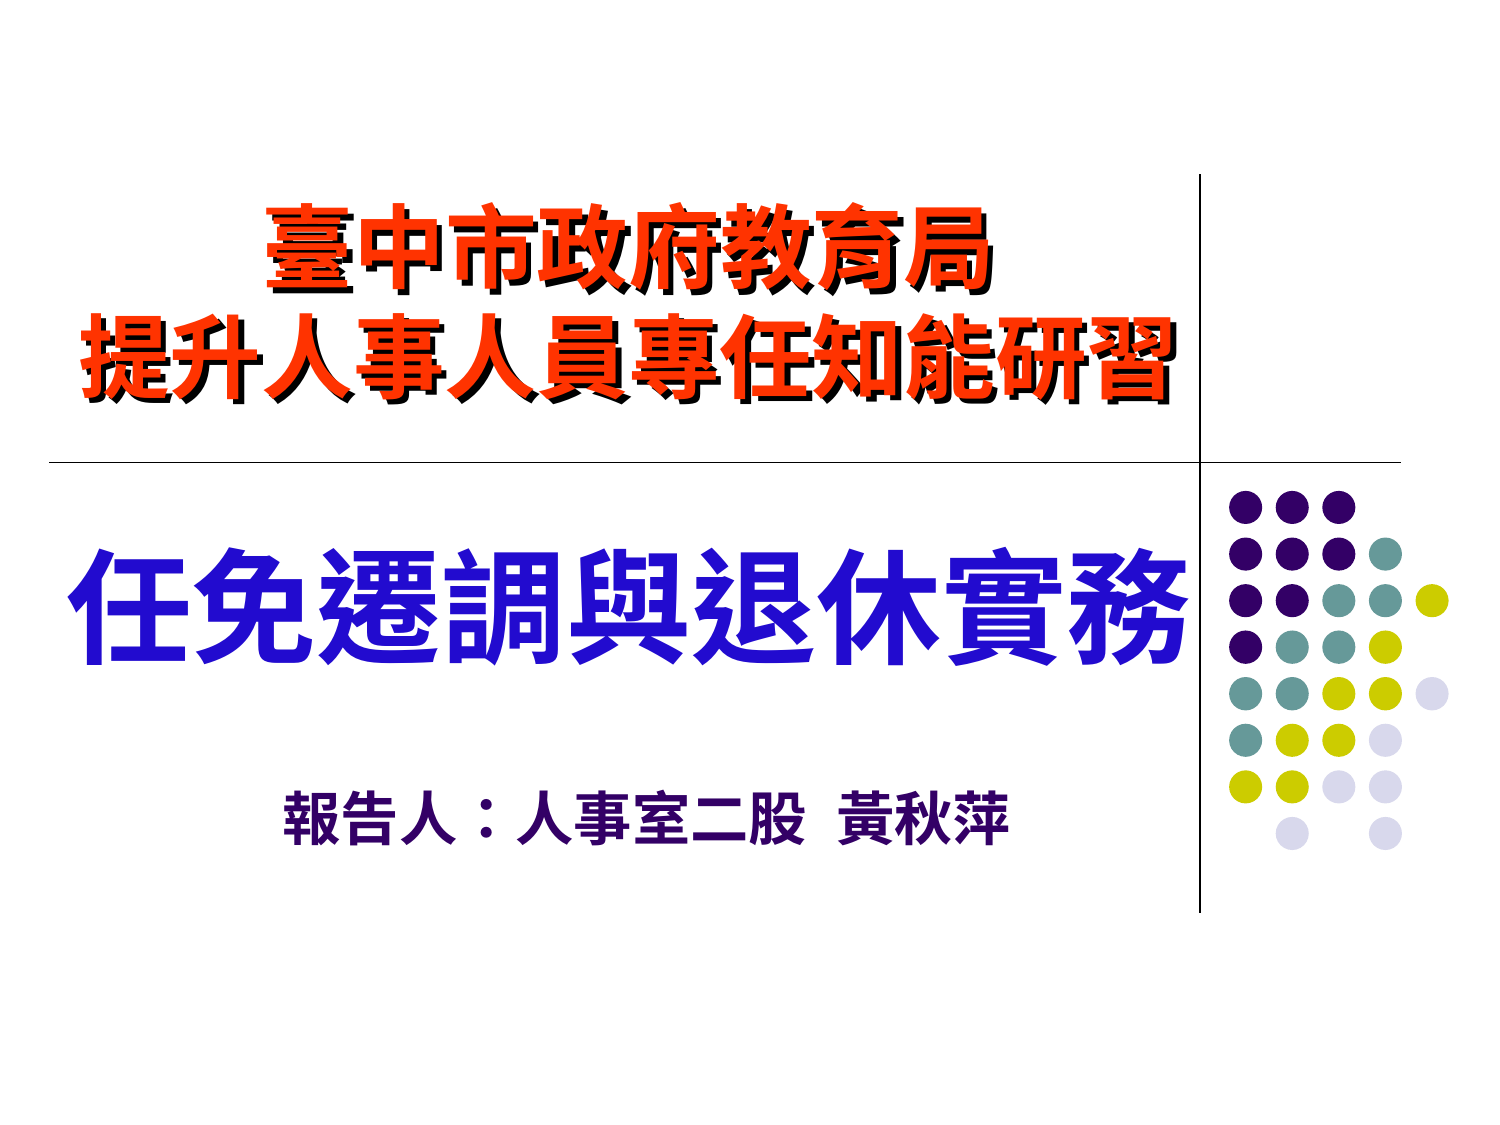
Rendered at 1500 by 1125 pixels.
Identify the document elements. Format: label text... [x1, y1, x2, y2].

title 臺中市政府教育局 提升人事人員專任知能研習 任免遷調與退休實務 報告人：人事室二股 黃秋萍 [41, 503, 1217, 953]
